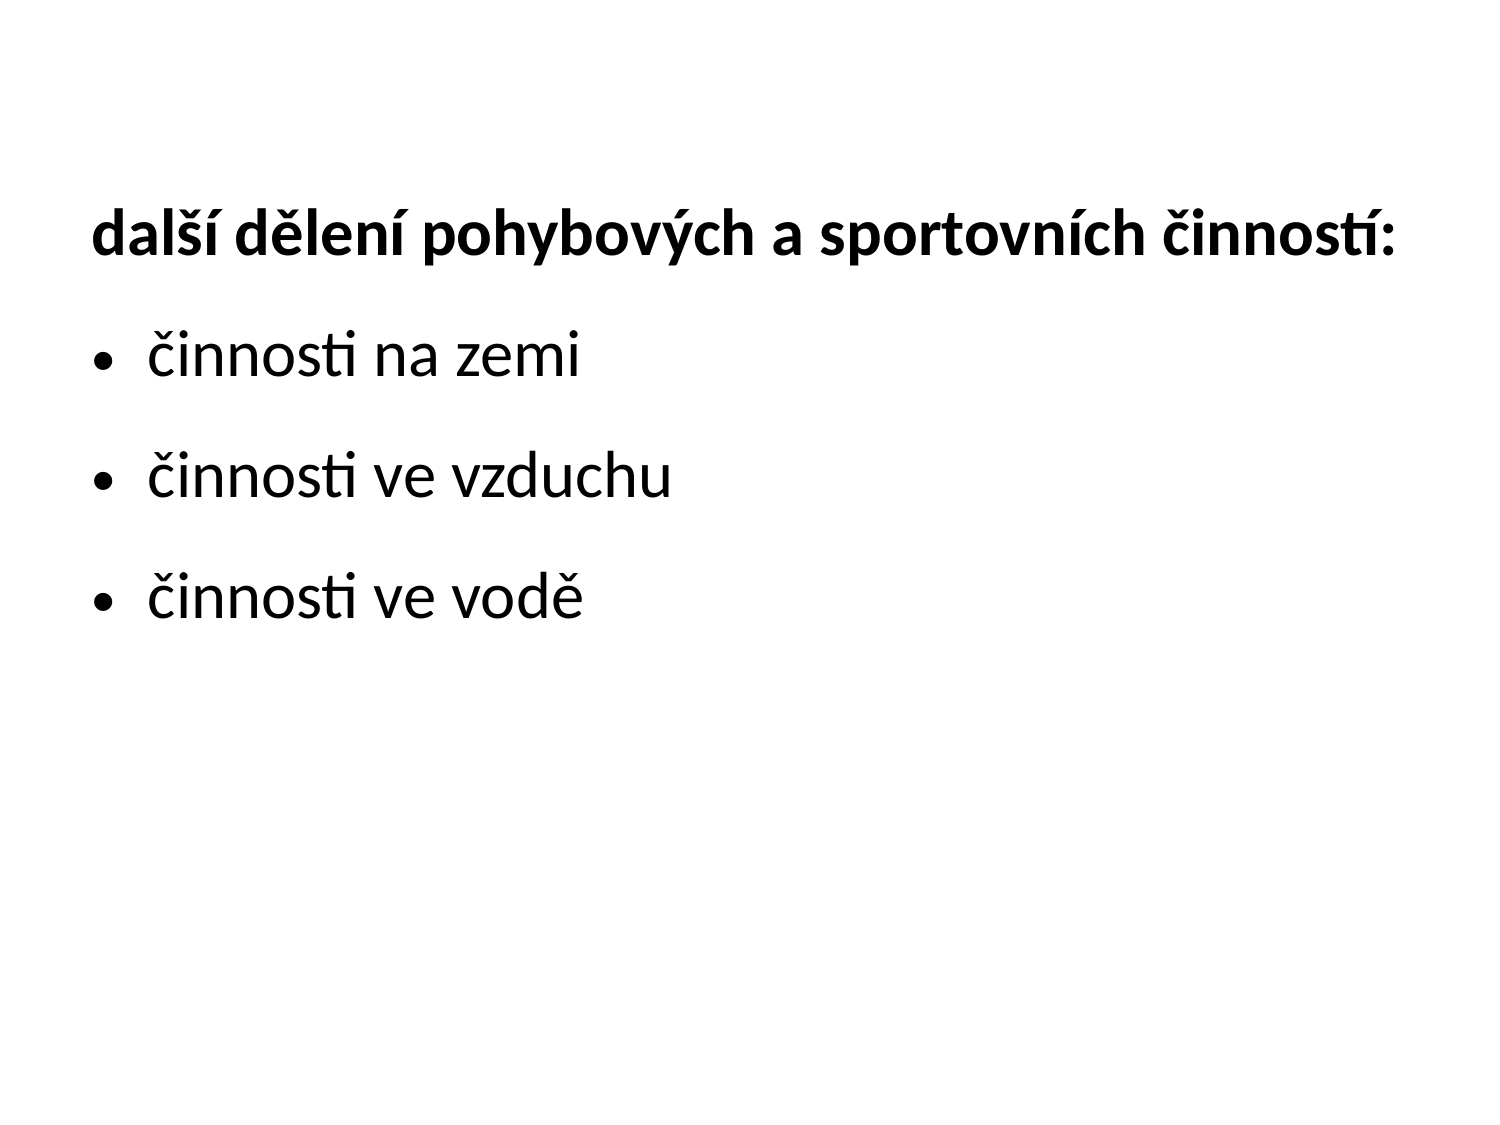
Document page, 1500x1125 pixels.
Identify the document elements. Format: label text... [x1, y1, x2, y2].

list další dělení pohybových a sportovních činností: činnosti na zemi činnosti ve vzduchu činnosti ve vodě [76, 160, 1427, 1010]
